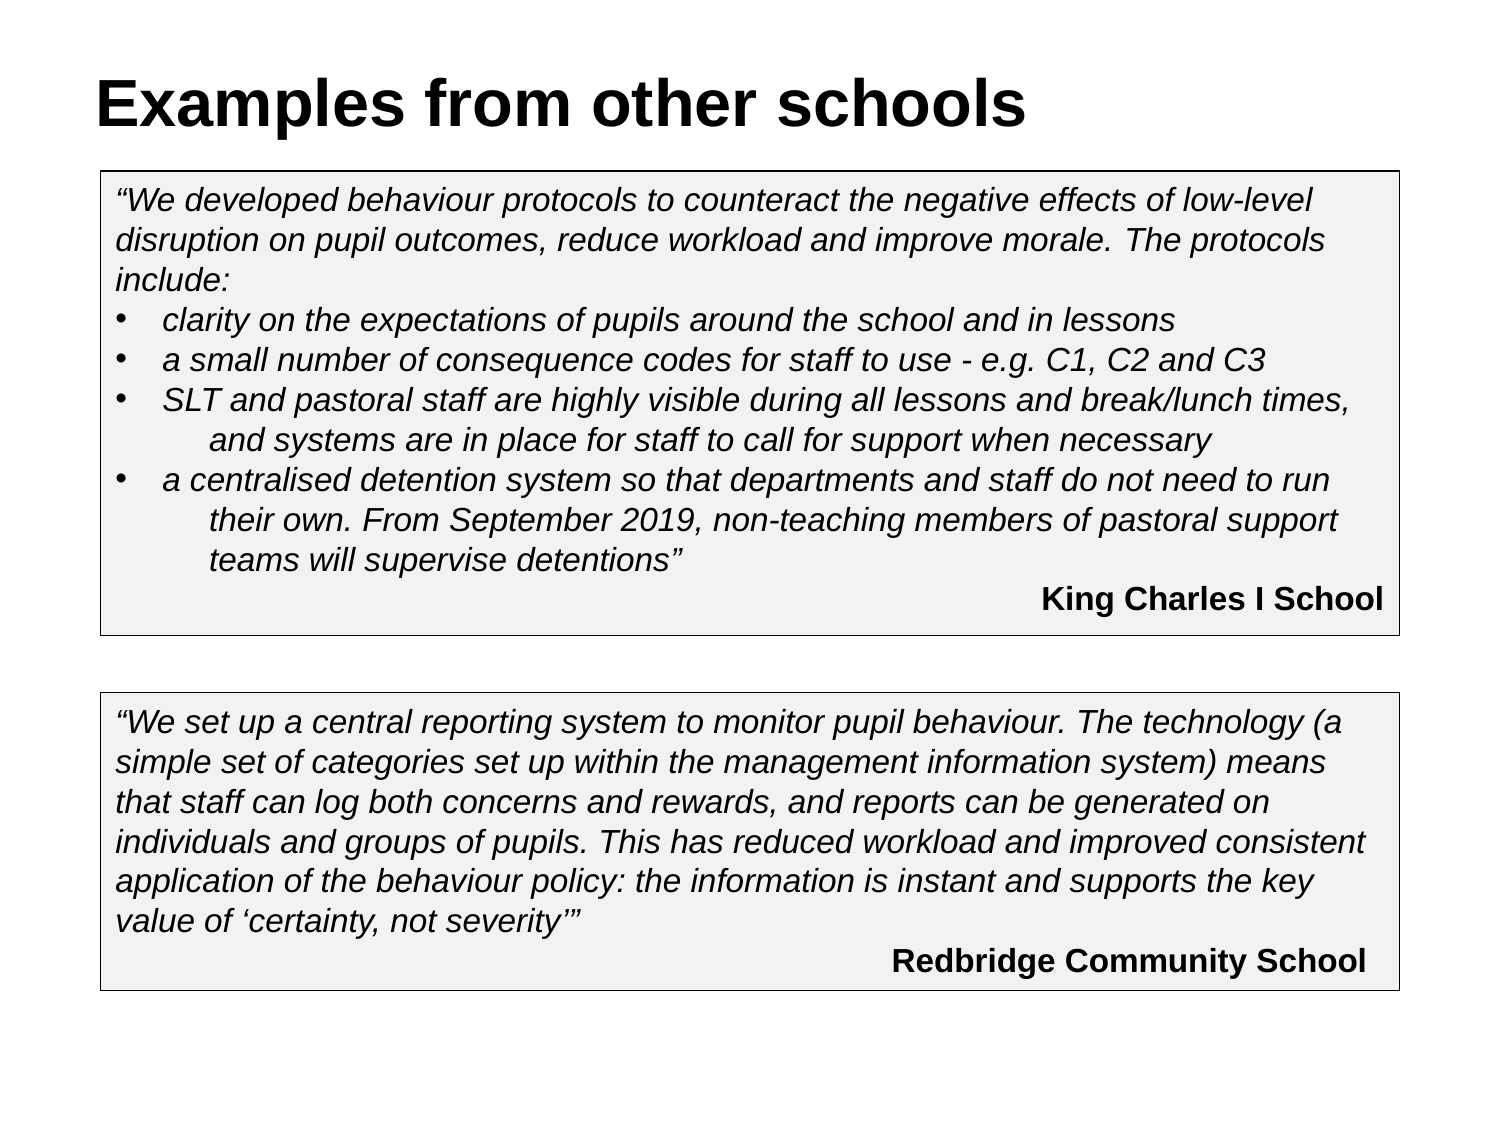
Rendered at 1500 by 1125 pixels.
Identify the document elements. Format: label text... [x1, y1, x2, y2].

text_box “We set up a central reporting system to monitor pupil behaviour. The technology (a simple set of categories set up within the management information system) means that staff can log both concerns and rewards, and reports can be generated on individuals and groups of pupils. This has reduced workload and improved consistent application of the behaviour policy: the information is instant and supports the key value of ‘certainty, not severity’” Redbridge Community School [100, 692, 1400, 991]
title Examples from other schools [80, 47, 1451, 153]
text_box “We developed behaviour protocols to counteract the negative effects of low-level disruption on pupil outcomes, reduce workload and improve morale. The protocols include: clarity on the expectations of pupils around the school and in lessons a small number of consequence codes for staff to use - e.g. C1, C2 and C3 SLT and pastoral staff are highly visible during all lessons and break/lunch times, and systems are in place for staff to call for support when necessary a centralised detention system so that departments and staff do not need to run their own. From September 2019, non-teaching members of pastoral support teams will supervise detentions” King Charles I School [100, 170, 1400, 636]
